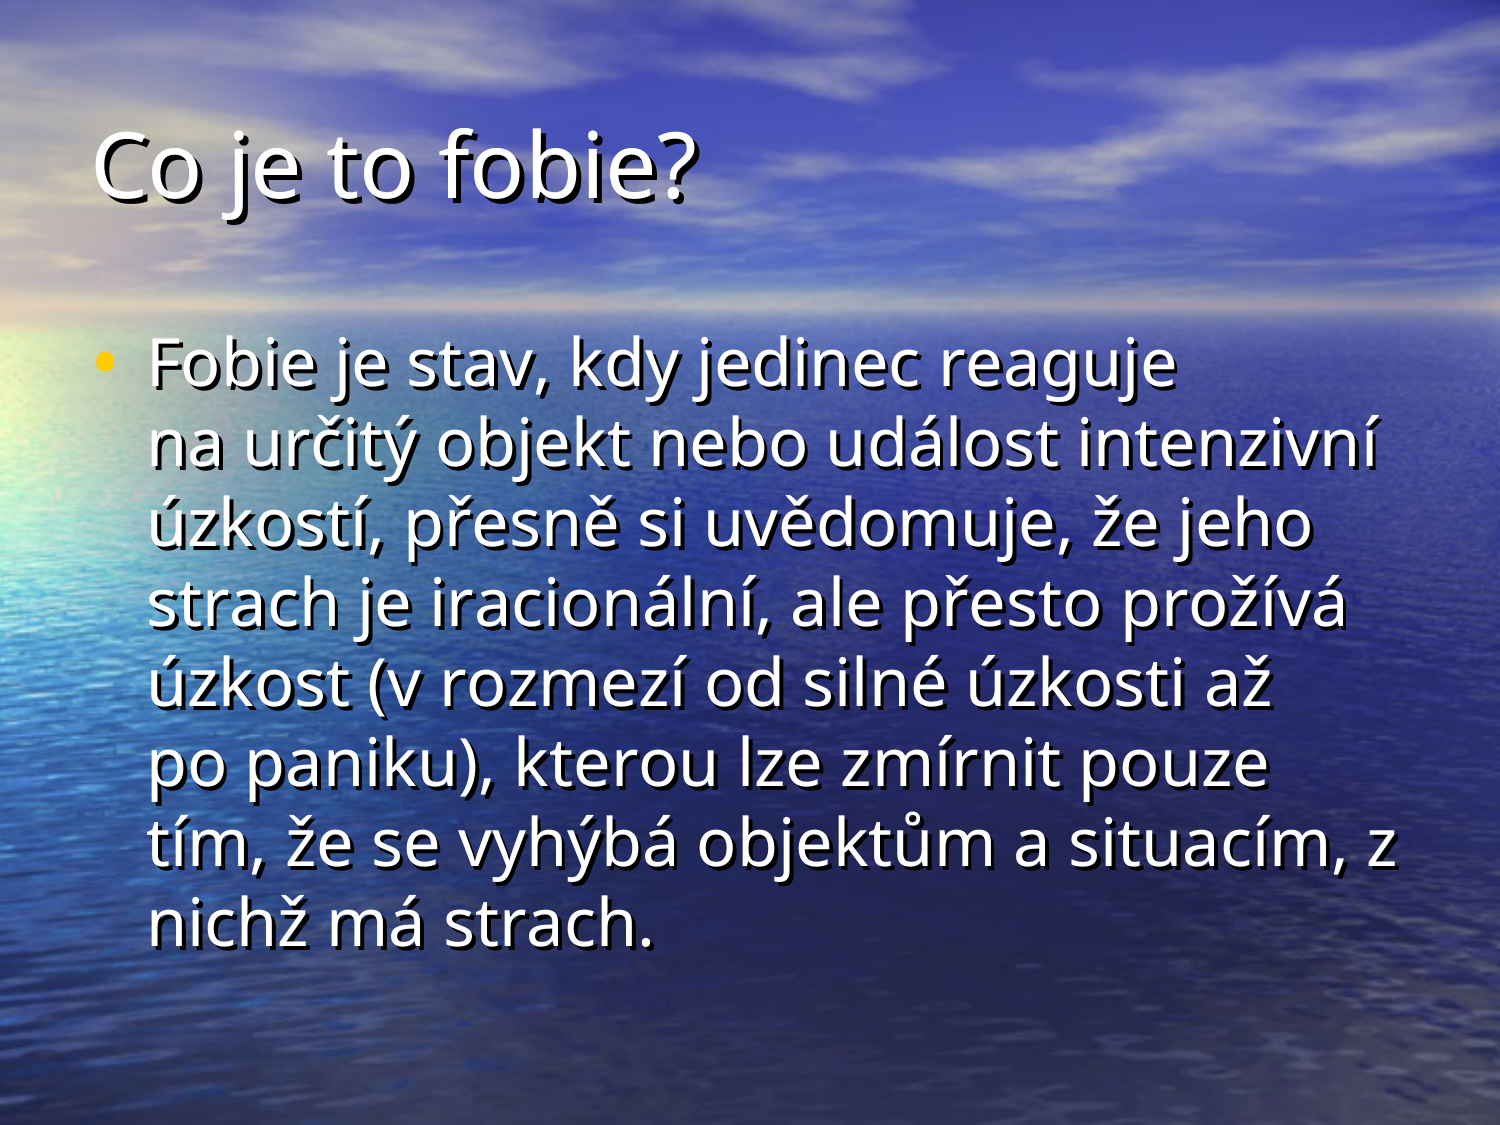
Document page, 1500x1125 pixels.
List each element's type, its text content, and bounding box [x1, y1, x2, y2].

list Fobie je stav, kdy jedinec reaguje na určitý objekt nebo událost intenzivní úzkostí, přesně si uvědomuje, že jeho strach je iracionální, ale přesto prožívá úzkost (v rozmezí od silné úzkosti až po paniku), kterou lze zmírnit pouze tím, že se vyhýbá objektům a situacím, z nichž má strach. [75, 312, 1426, 988]
picture [0, 0, 1500, 1125]
title Co je to fobie? [75, 47, 1426, 276]
